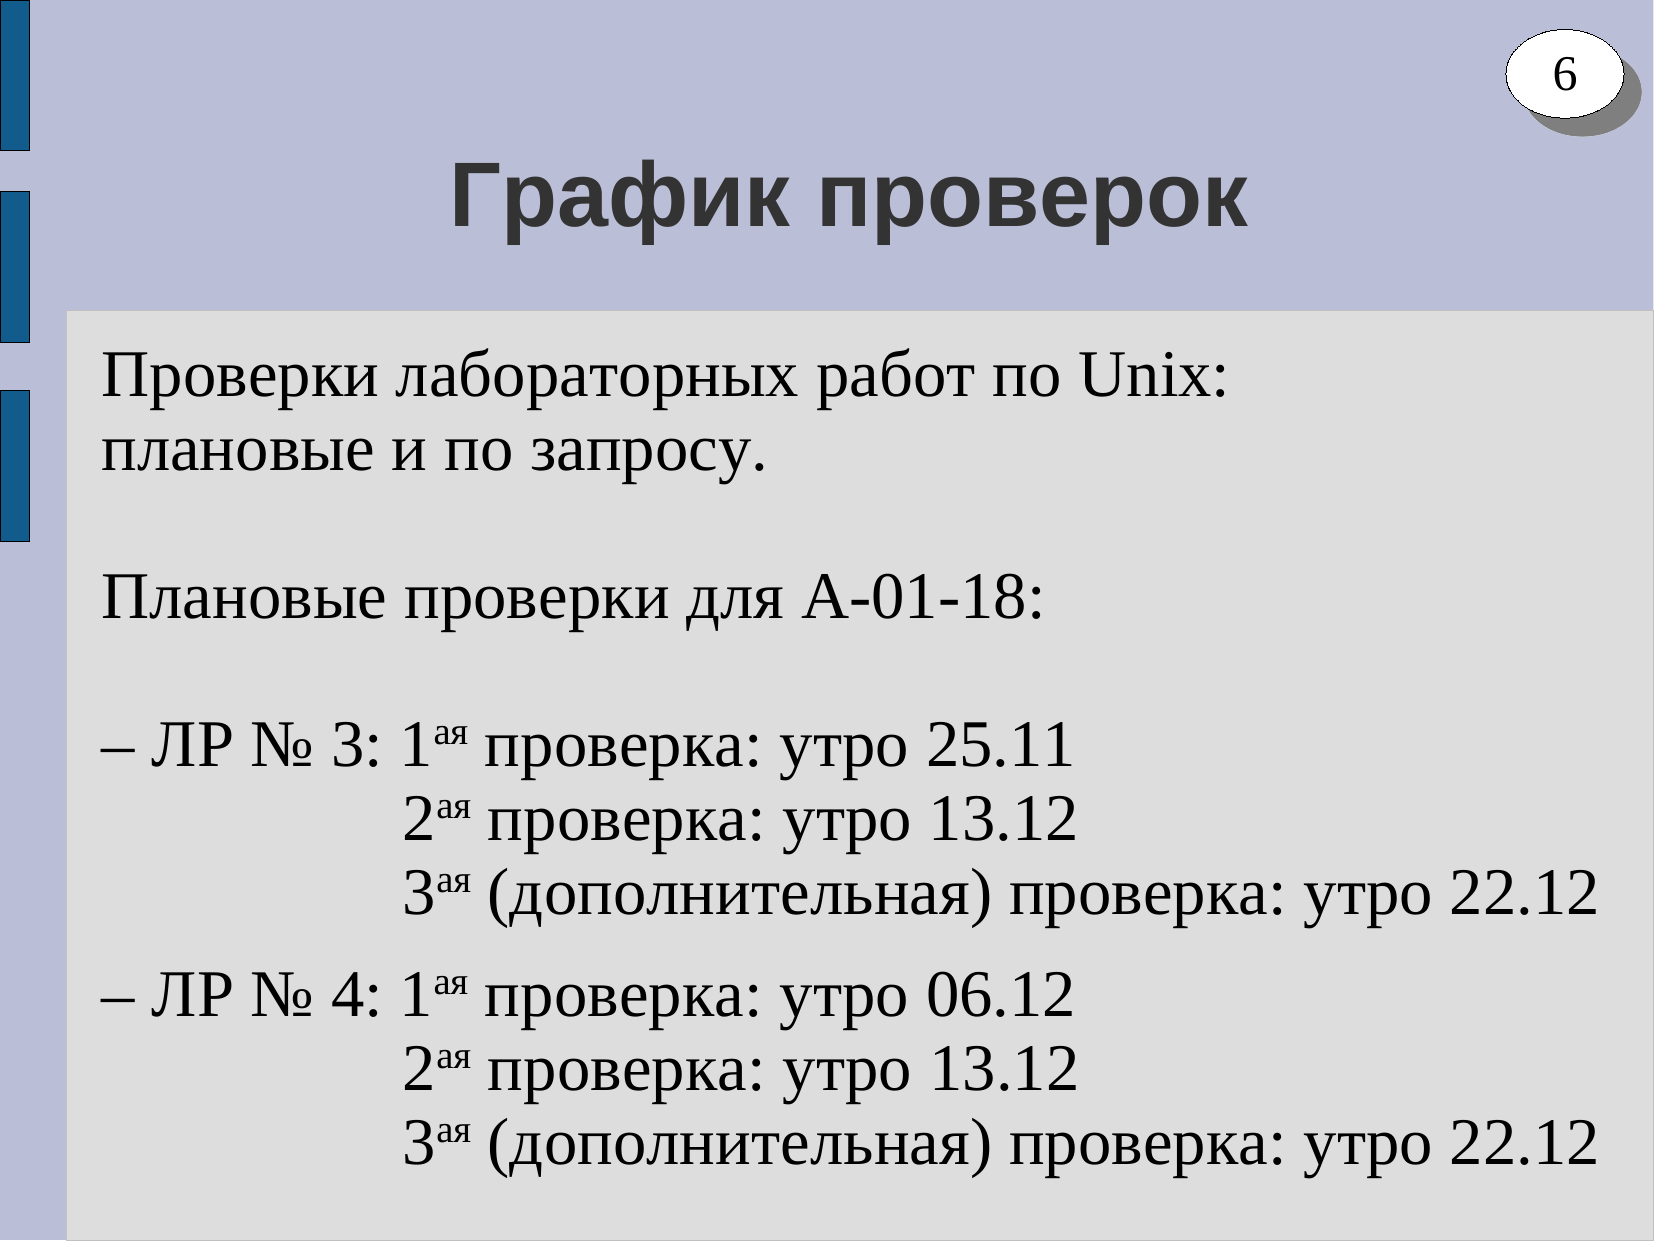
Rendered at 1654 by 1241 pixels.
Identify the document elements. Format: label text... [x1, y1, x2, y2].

text_box Проверки лабораторных работ по Unix: плановые и по запросу. Плановые проверки для А-01-18: – ЛР № 3: 1ая проверка: утро 25.11 2ая проверка: утро 13.12 3ая (дополнительная) проверка: утро 22.12 – ЛР № 4: 1ая проверка: утро 06.12 2ая проверка: утро 13.12 3ая (дополнительная) проверка: утро 22.12 [101, 336, 1625, 1211]
text_box 6 [1505, 29, 1625, 119]
title График проверок [121, 91, 1534, 299]
